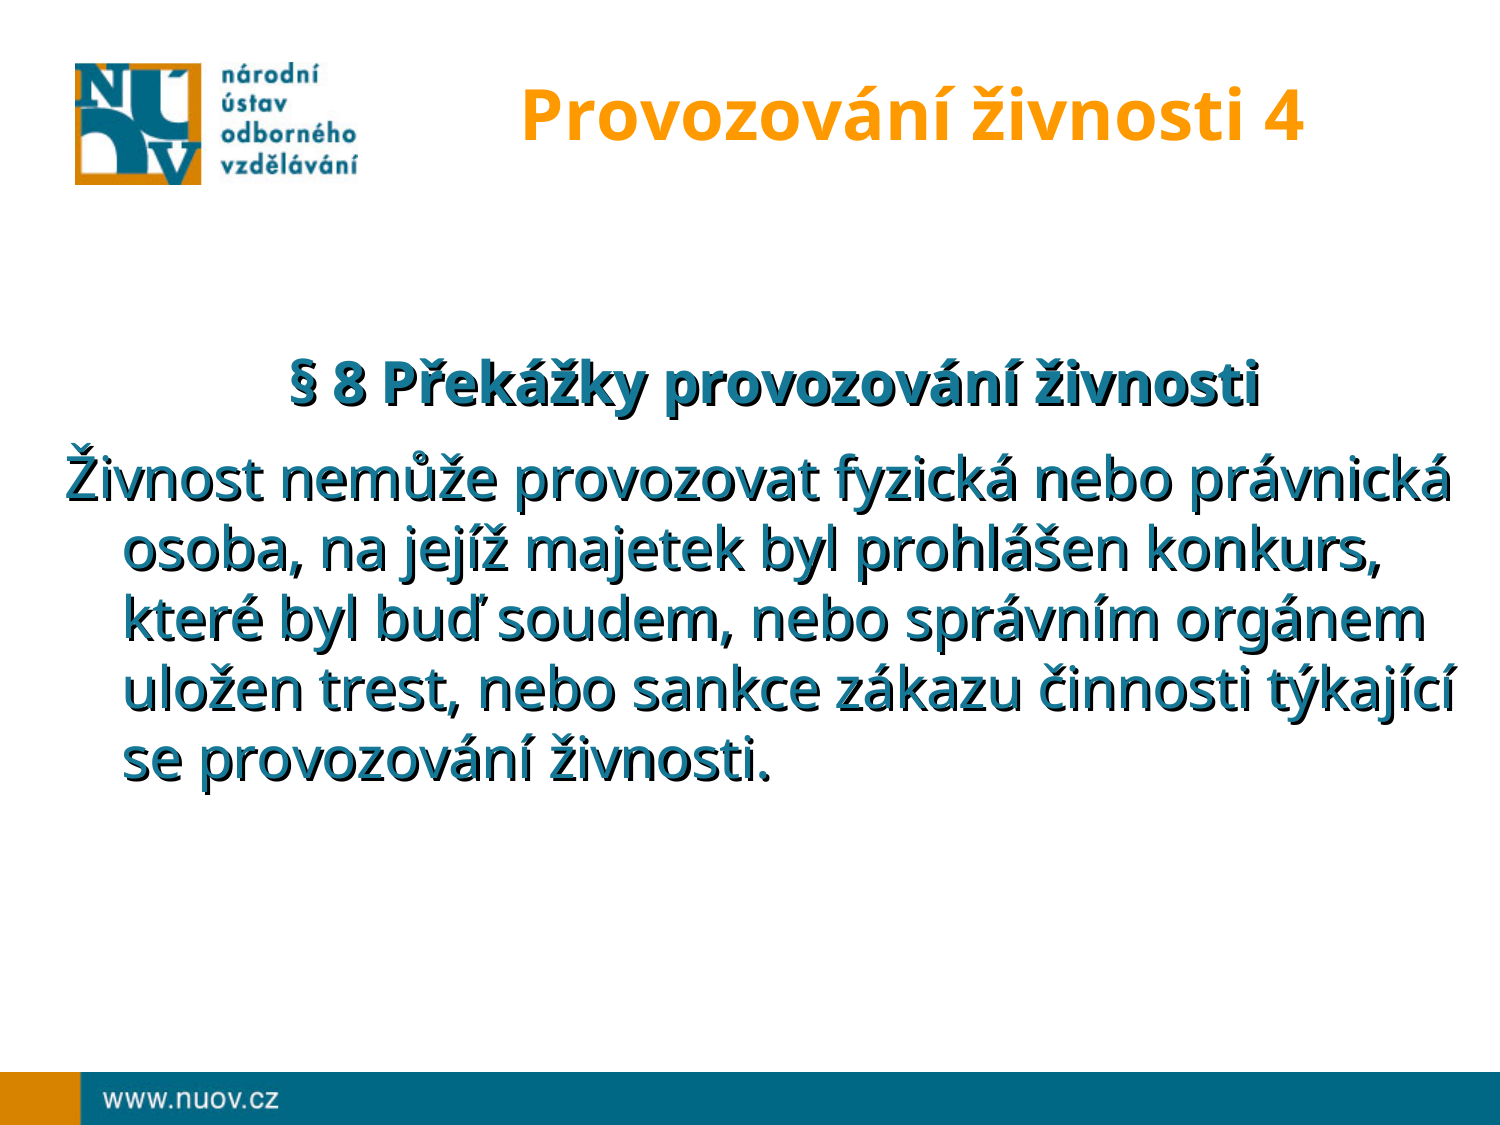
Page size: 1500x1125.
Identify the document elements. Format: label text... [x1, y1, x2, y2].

title Provozování živnosti 4 [399, 37, 1425, 188]
text_box [0, 1072, 1500, 1125]
text_box § 8 Překážky provozování živnosti Živnost nemůže provozovat fyzická nebo právnická osoba, na jejíž majetek byl prohlášen konkurs, které byl buď soudem, nebo správním orgánem uložen trest, nebo sankce zákazu činnosti týkající se provozování živnosti. [49, 337, 1500, 798]
text_box [75, 62, 358, 185]
